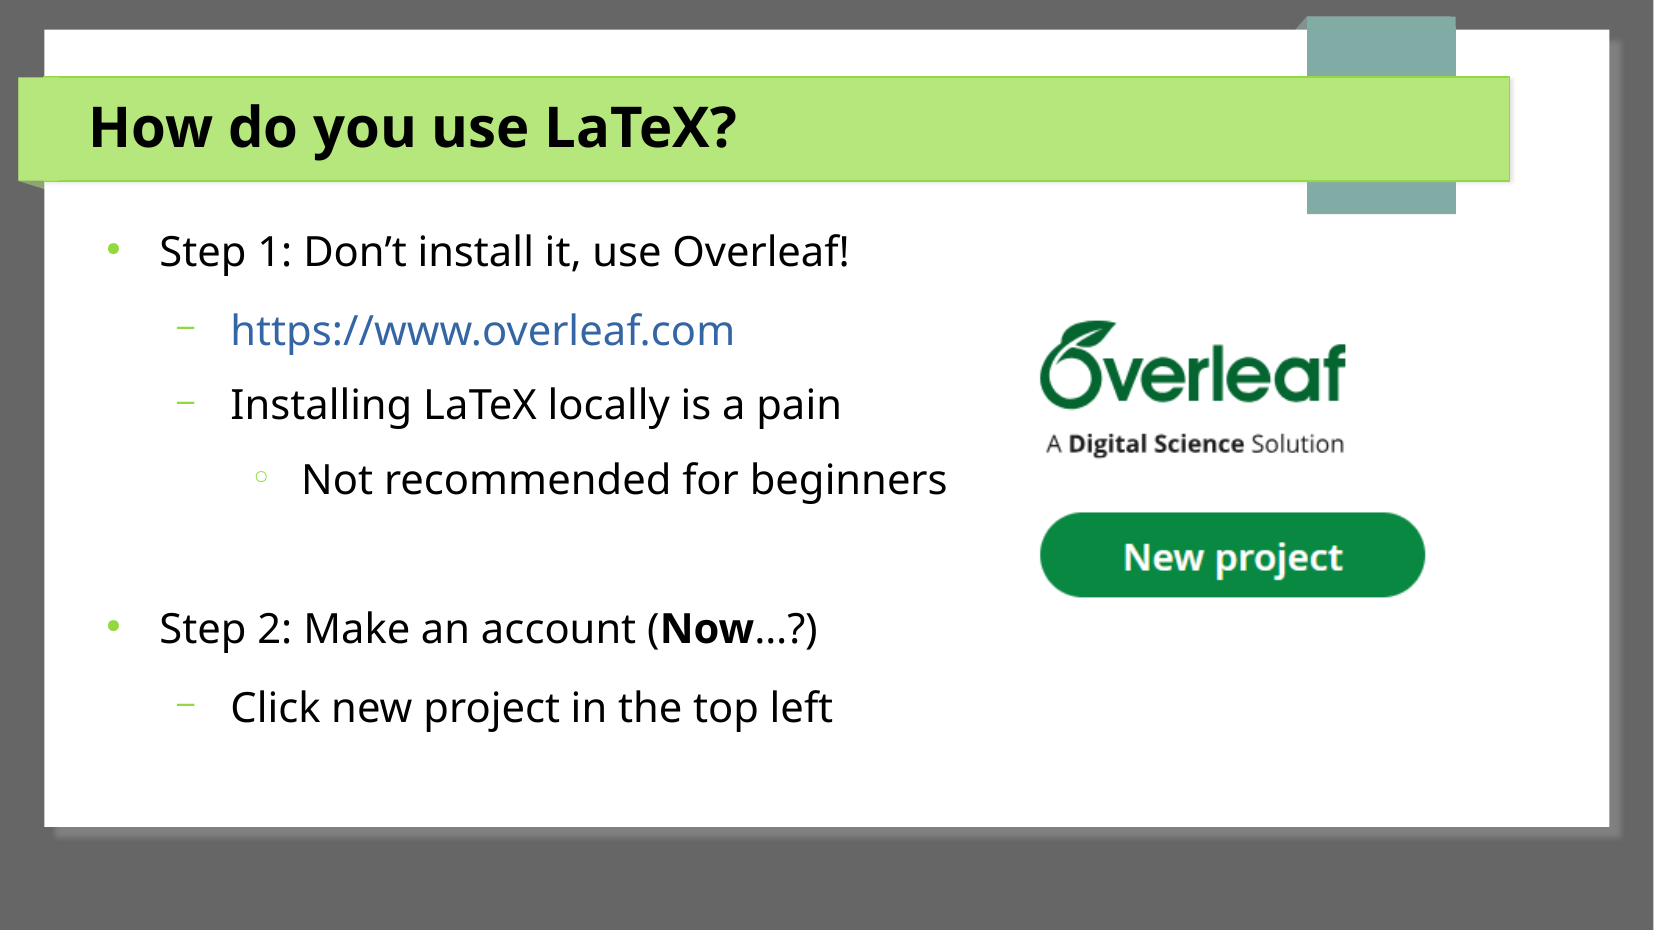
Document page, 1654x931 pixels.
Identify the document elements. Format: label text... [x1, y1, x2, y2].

list Step 1: Don’t install it, use Overleaf! https://www.overleaf.com Installing LaTeX locally is a pain Not recommended for beginners Step 2: Make an account (Now…?) Click new project in the top left [88, 221, 1565, 813]
picture [1017, 299, 1463, 618]
title How do you use LaTeX? [88, 73, 1506, 178]
